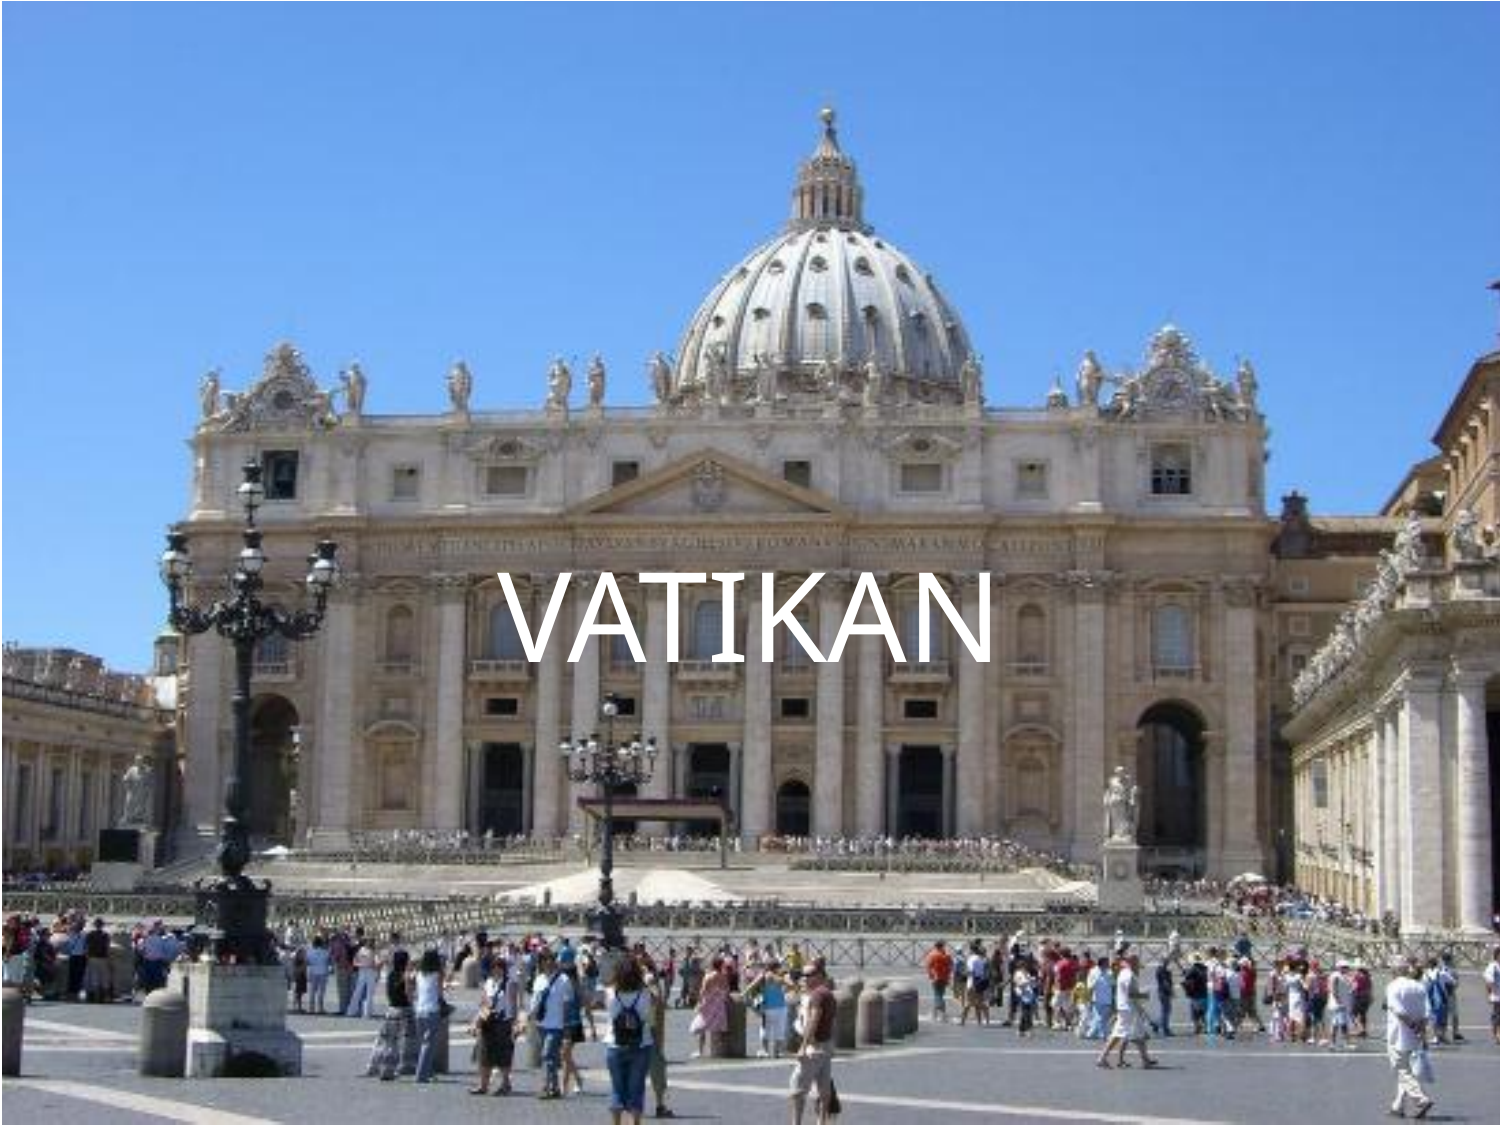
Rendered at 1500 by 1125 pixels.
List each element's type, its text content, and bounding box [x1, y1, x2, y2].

title VATIKAN [112, 491, 1388, 733]
picture [2, 1, 1500, 1125]
